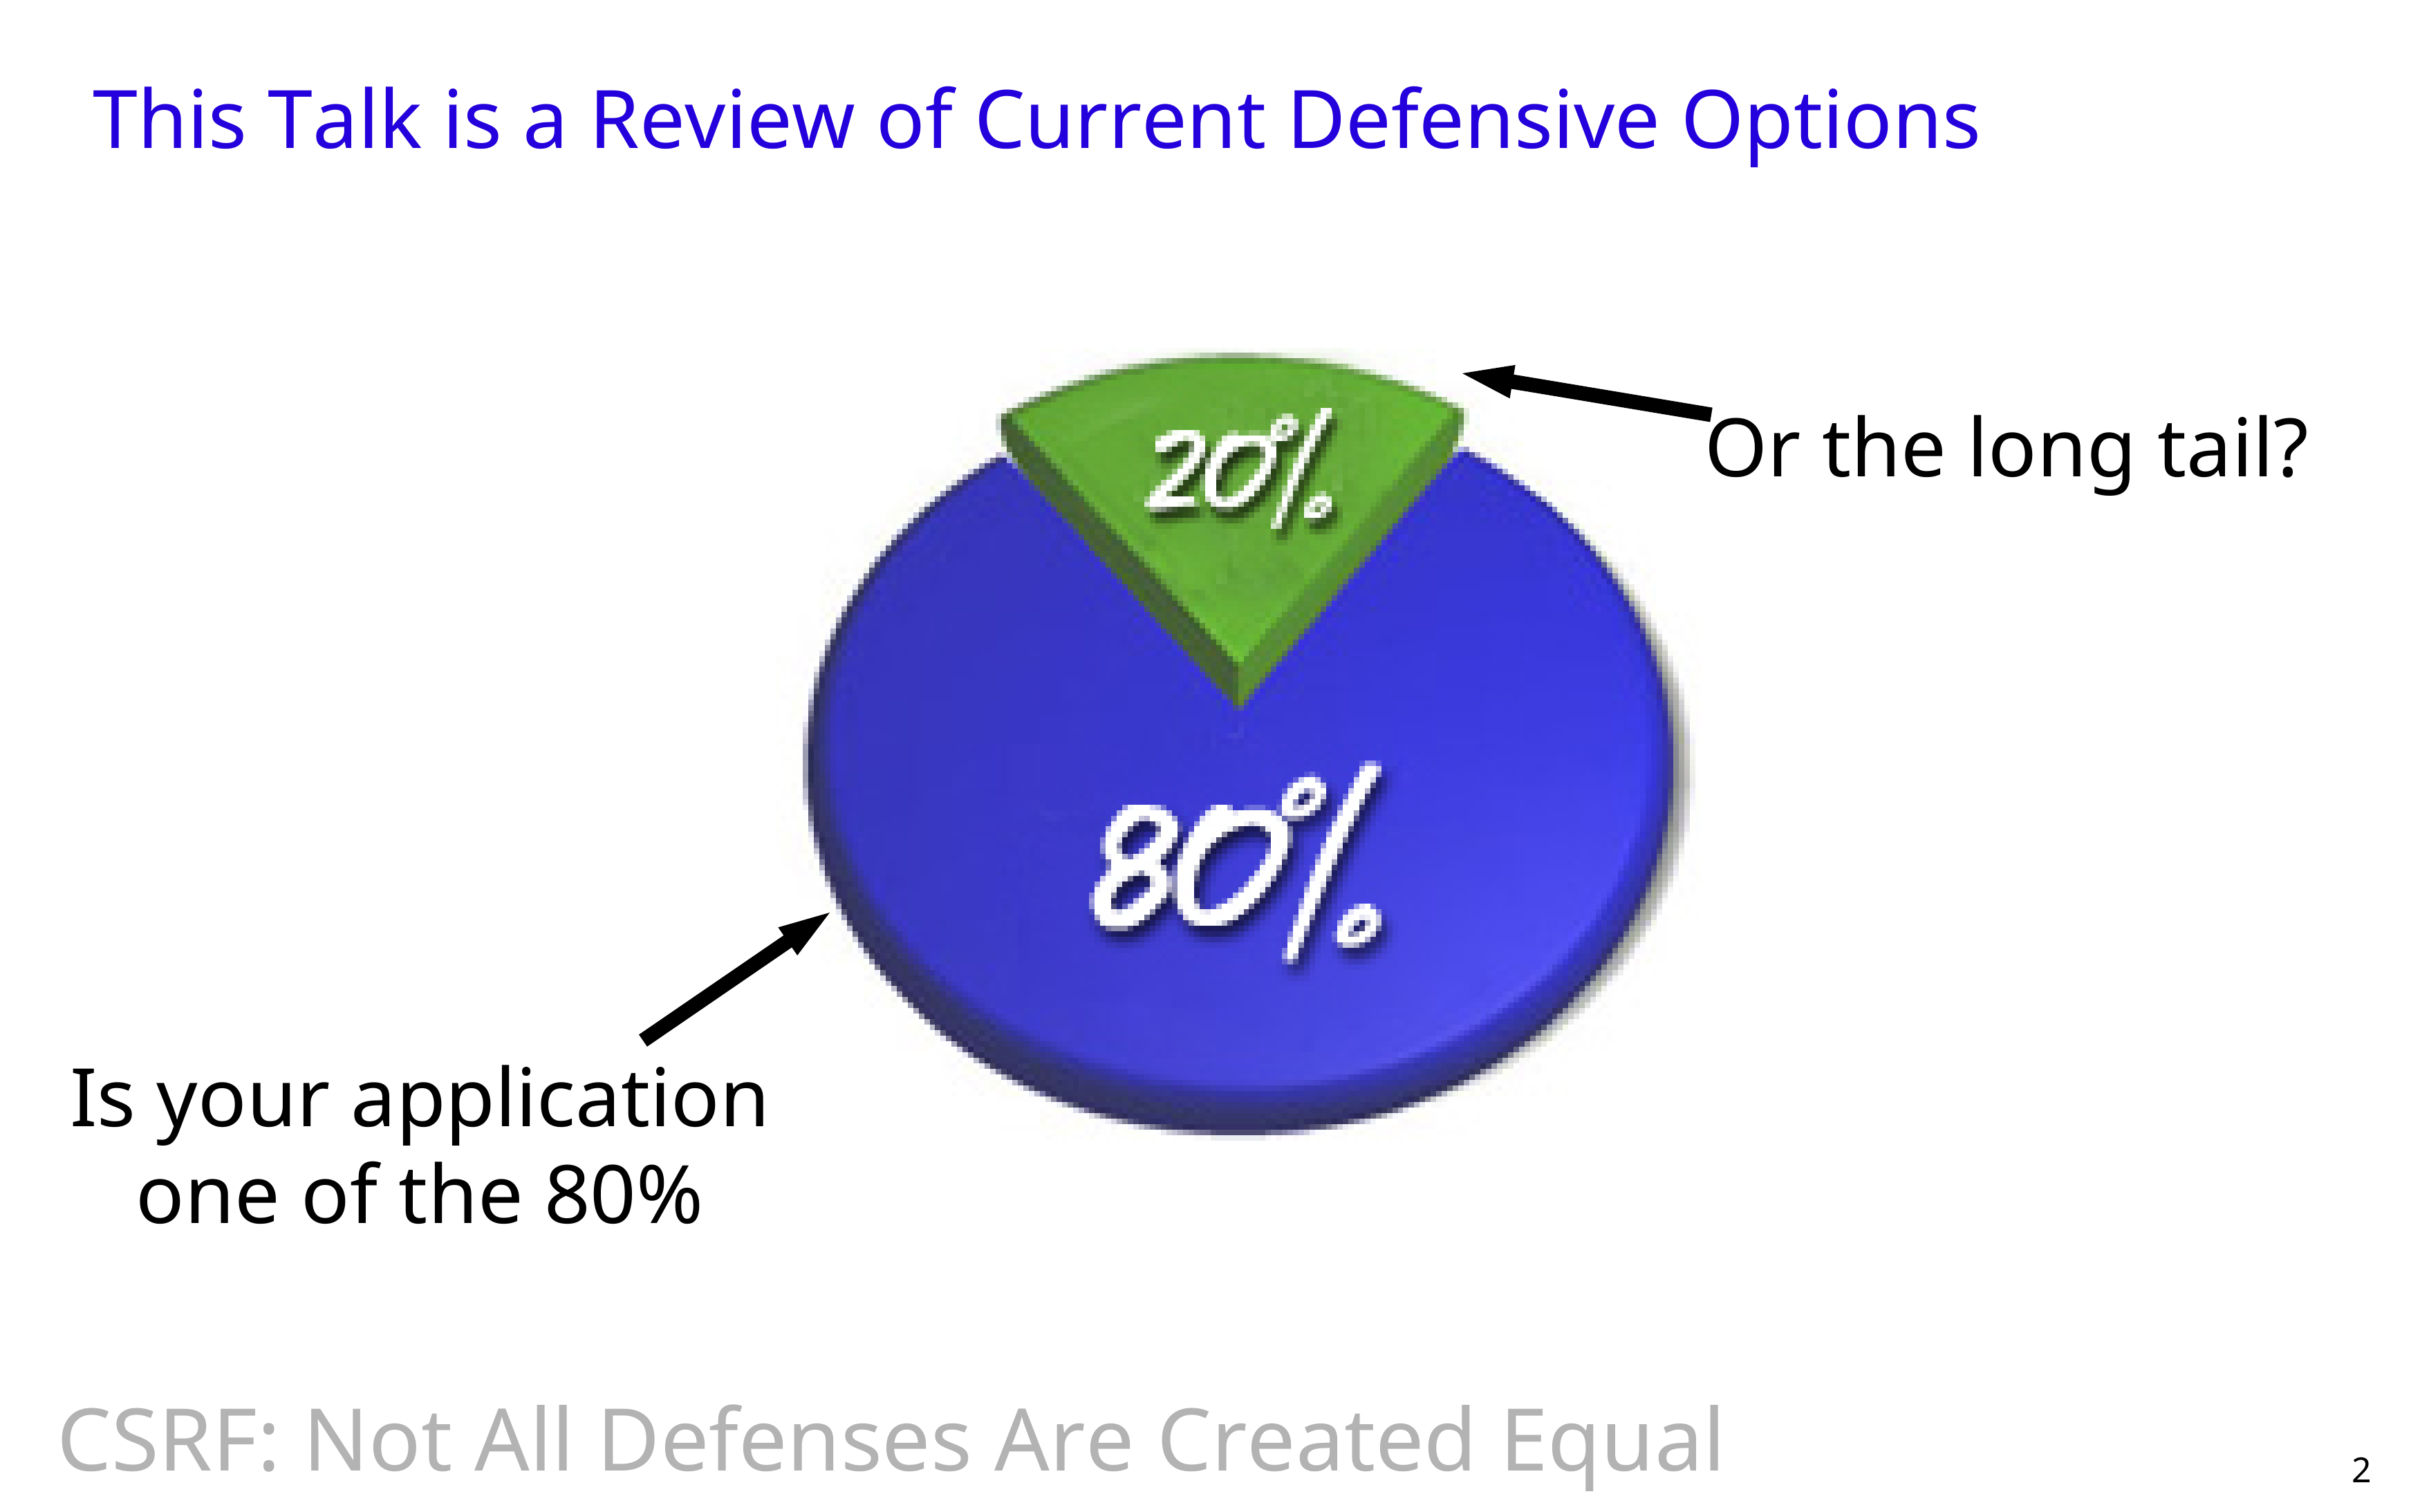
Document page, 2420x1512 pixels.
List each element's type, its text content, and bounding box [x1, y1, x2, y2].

text_box This Talk is a Review of Current Defensive Options [83, 62, 2355, 169]
text_box Is your application one of the 80% [52, 1040, 789, 1245]
text_box Or the long tail? [1639, 391, 2376, 498]
picture [776, 348, 1712, 1141]
text_box <number> [2334, 1443, 2390, 1497]
